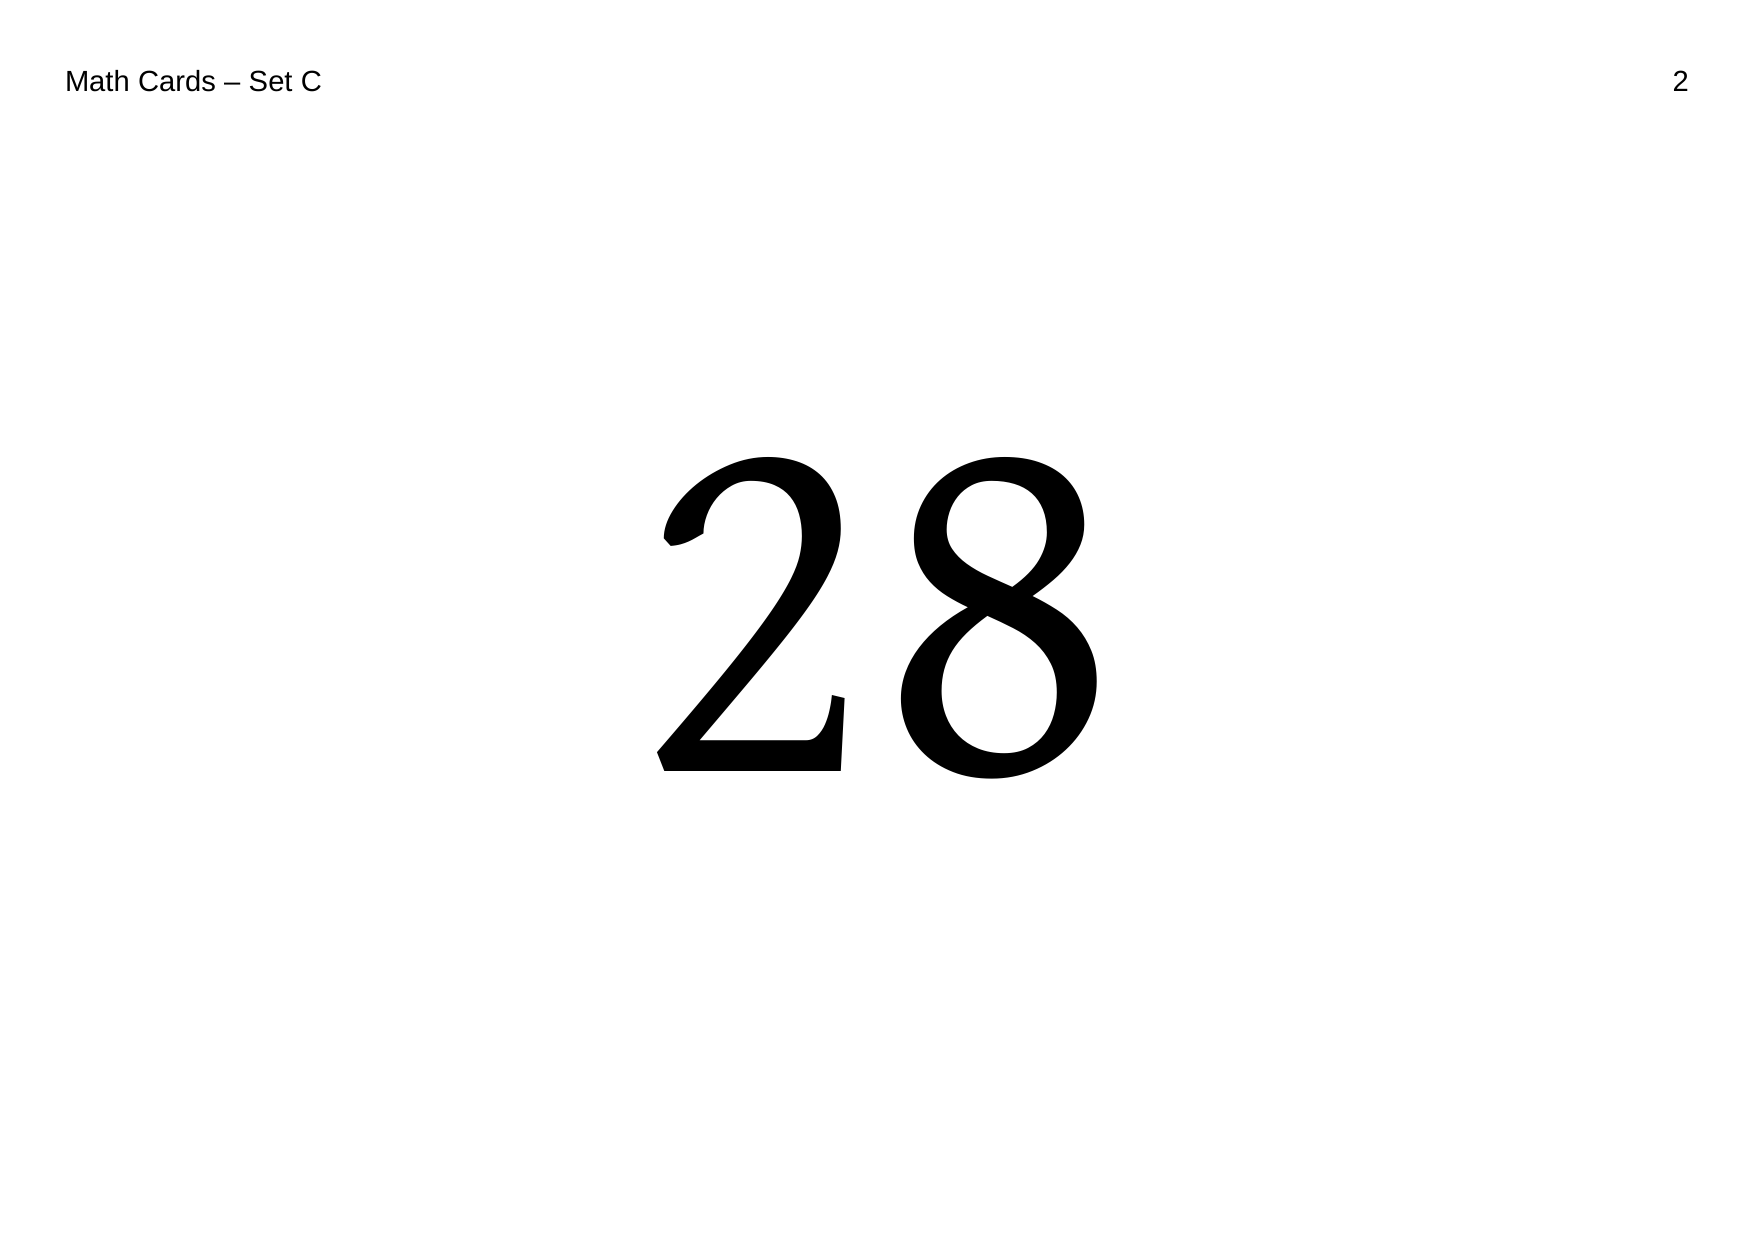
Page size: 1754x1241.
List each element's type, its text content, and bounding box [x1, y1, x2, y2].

text_box 2 [1666, 59, 1695, 104]
text_box 28 [626, 318, 1128, 922]
text_box Math Cards – Set C [59, 59, 329, 104]
